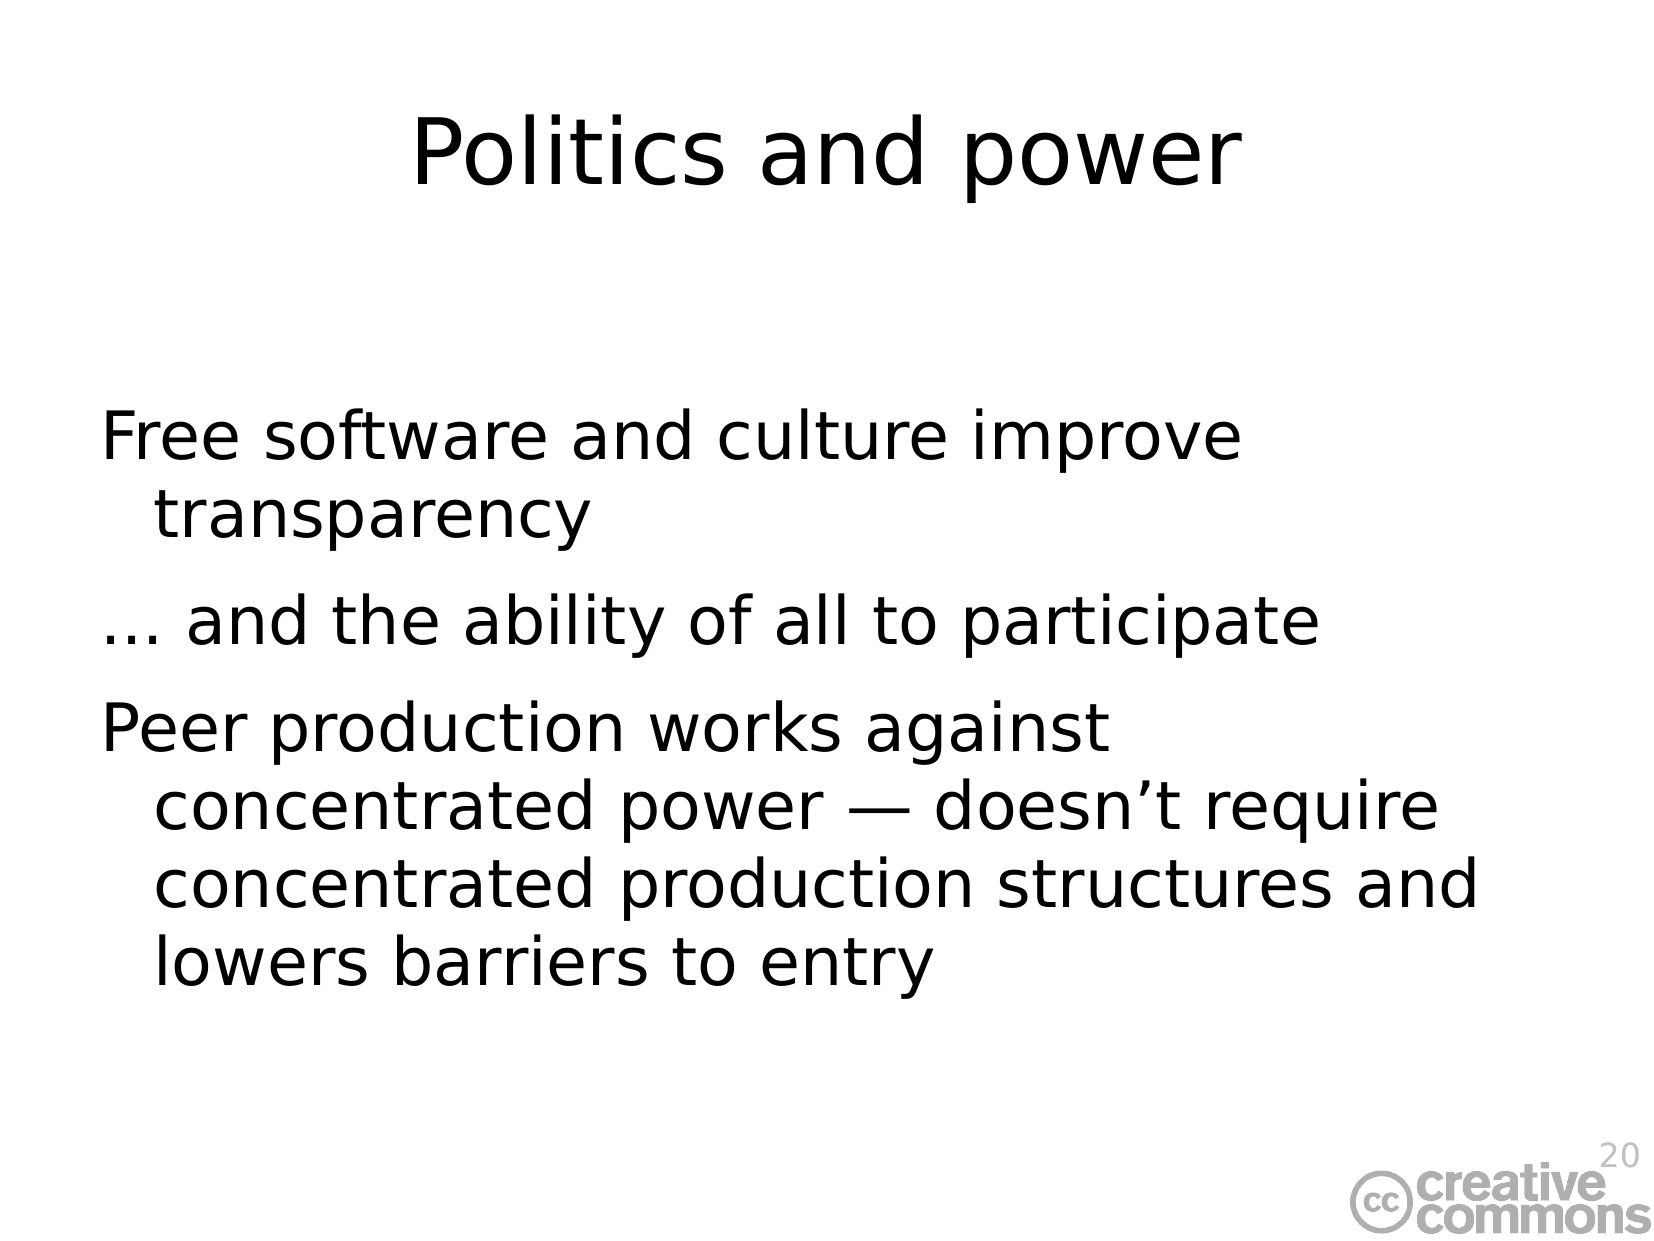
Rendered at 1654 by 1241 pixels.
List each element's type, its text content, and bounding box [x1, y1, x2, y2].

picture [1571, 1162, 1651, 1234]
title Politics and power [82, 49, 1571, 257]
list Free software and culture improve transparency ... and the ability of all to participate Peer production works against concentrated power — doesn’t require concentrated production structures and lowers barriers to entry [82, 290, 1571, 1241]
